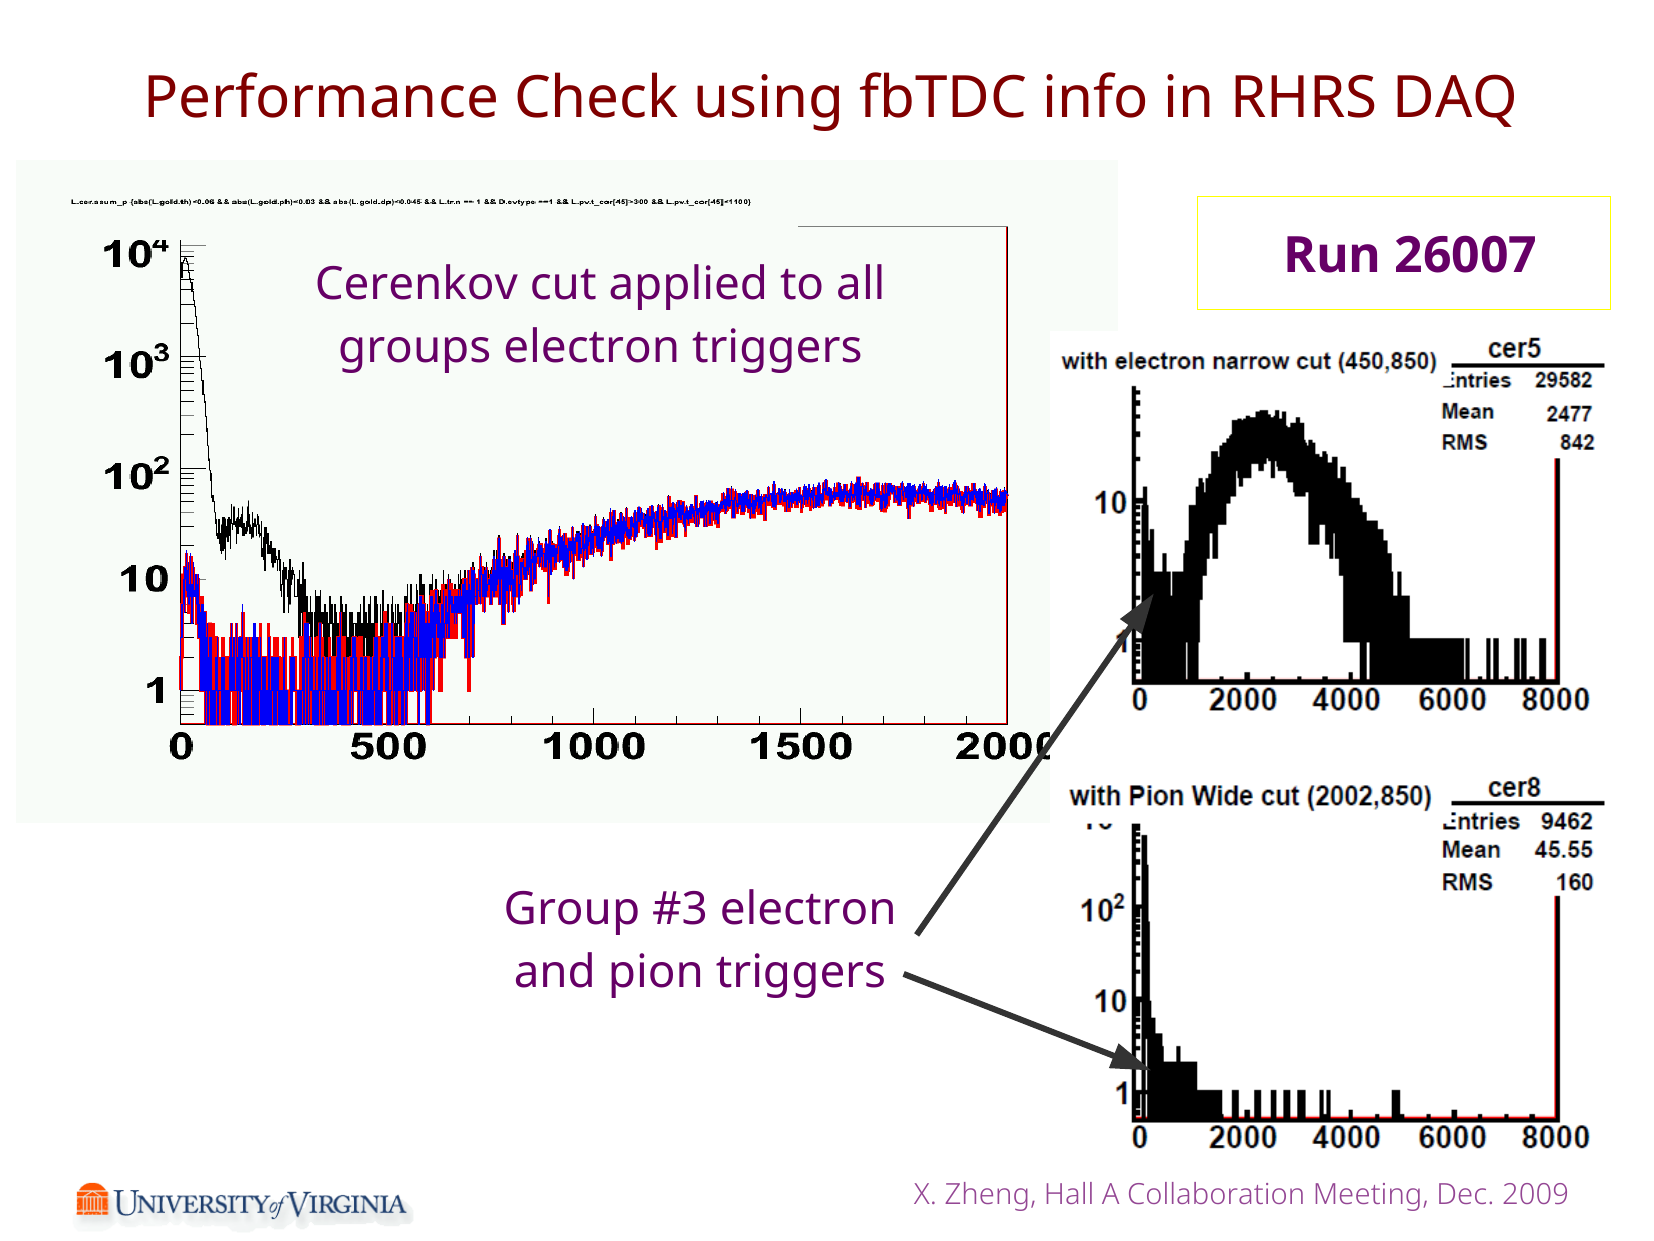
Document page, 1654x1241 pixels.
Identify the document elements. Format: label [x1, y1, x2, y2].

picture [53, 1165, 427, 1241]
picture [16, 160, 1613, 1161]
